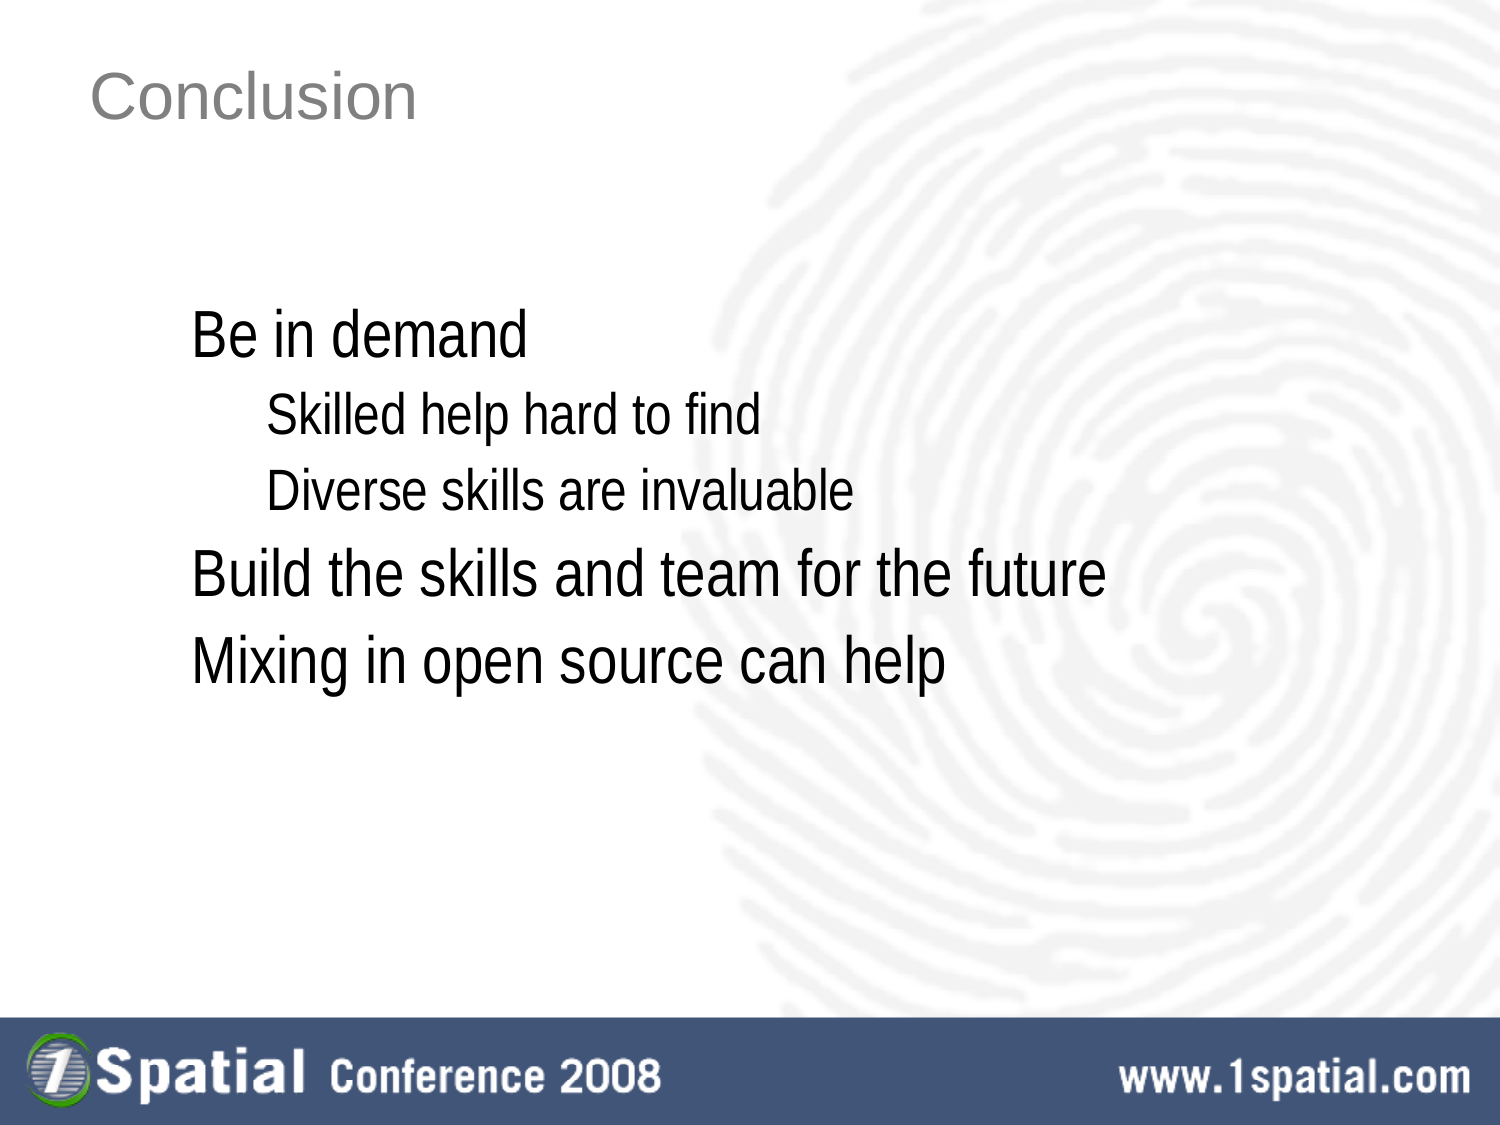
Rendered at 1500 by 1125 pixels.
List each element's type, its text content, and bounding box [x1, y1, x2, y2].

title Conclusion [89, 42, 1149, 154]
list Be in demand Skilled help hard to find Diverse skills are invaluable Build the skills and team for the future Mixing in open source can help [191, 300, 1317, 920]
